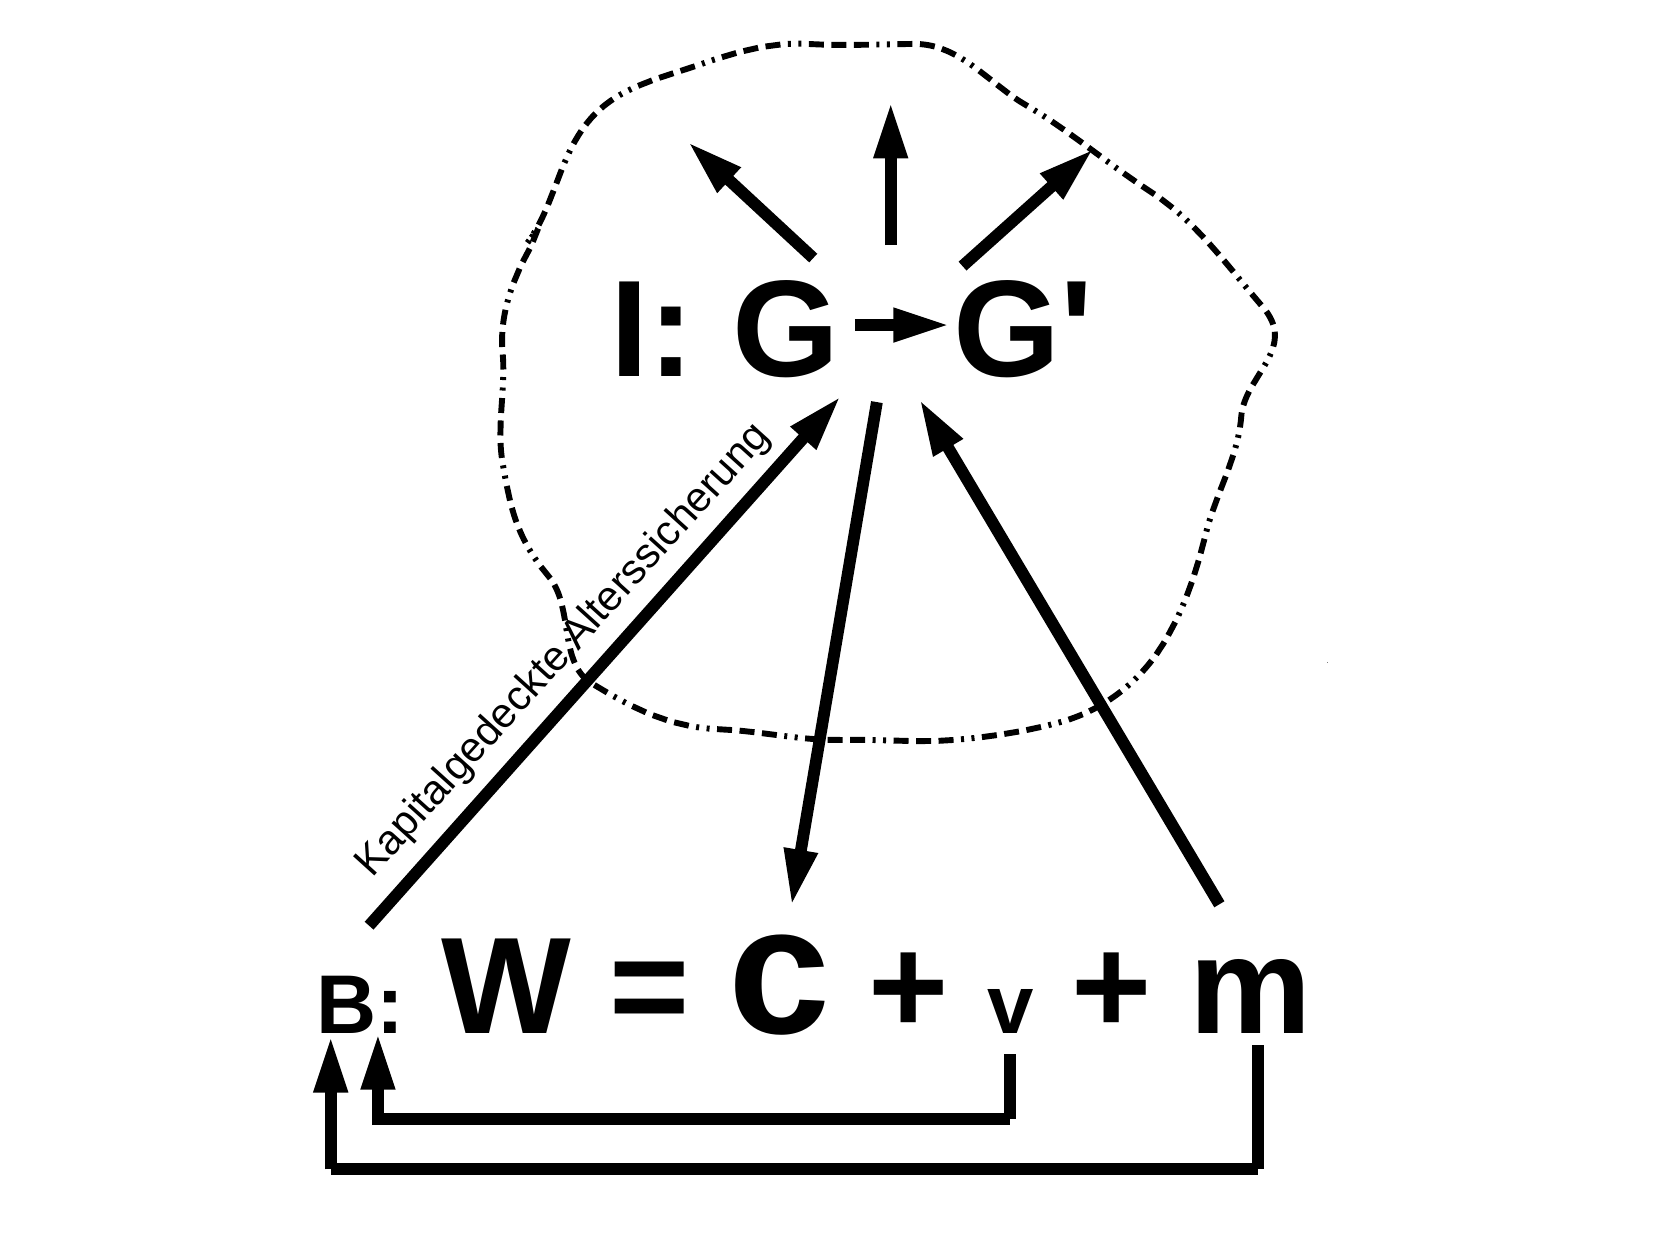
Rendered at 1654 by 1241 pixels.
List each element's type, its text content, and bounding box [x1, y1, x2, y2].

text_box I: G G' B: W = c + v + m [301, 245, 1328, 1080]
text_box Kapitalgedeckte Alterssicherung [329, 390, 798, 901]
